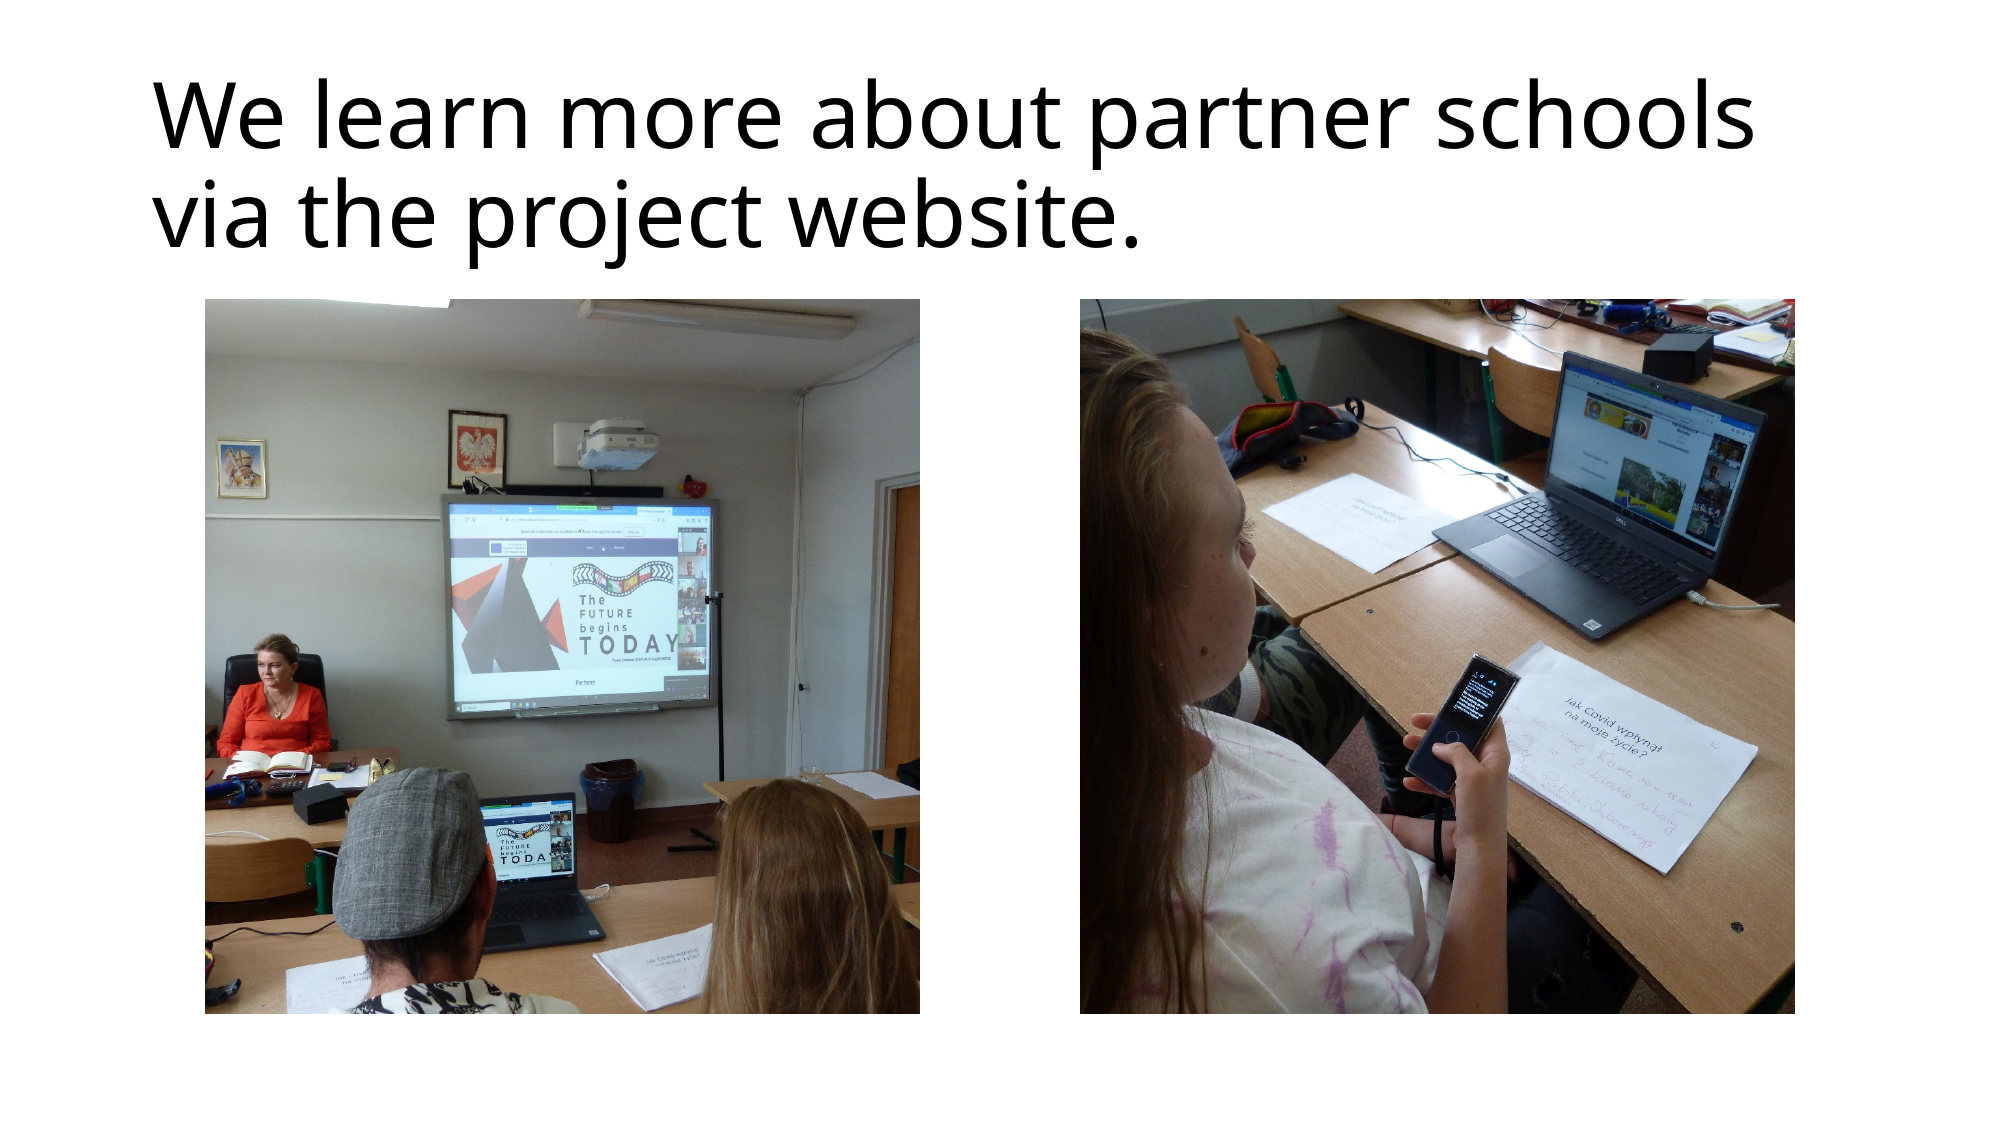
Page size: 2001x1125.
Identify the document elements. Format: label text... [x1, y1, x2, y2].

title We learn more about partner schools via the project website. [137, 59, 1863, 278]
picture [205, 299, 920, 1014]
picture [1080, 299, 1795, 1014]
